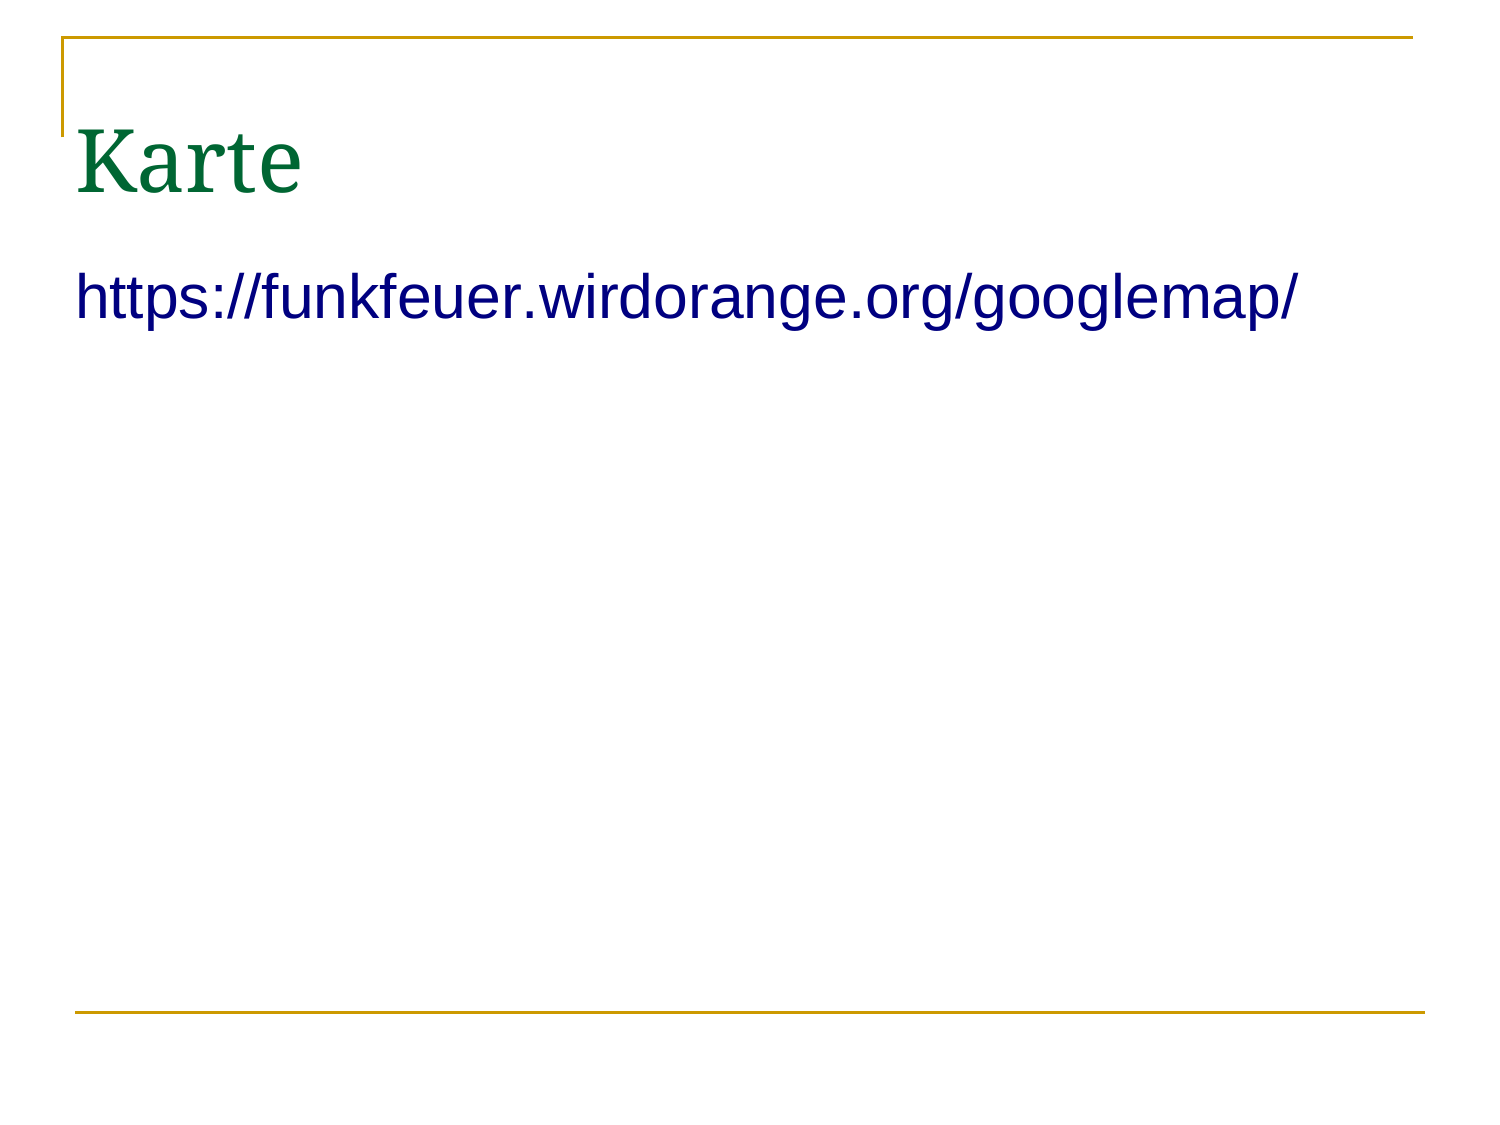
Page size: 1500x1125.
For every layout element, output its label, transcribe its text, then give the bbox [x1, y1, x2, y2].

title Karte [75, 52, 1426, 262]
list https://funkfeuer.wirdorange.org/googlemap/ [75, 262, 1426, 991]
